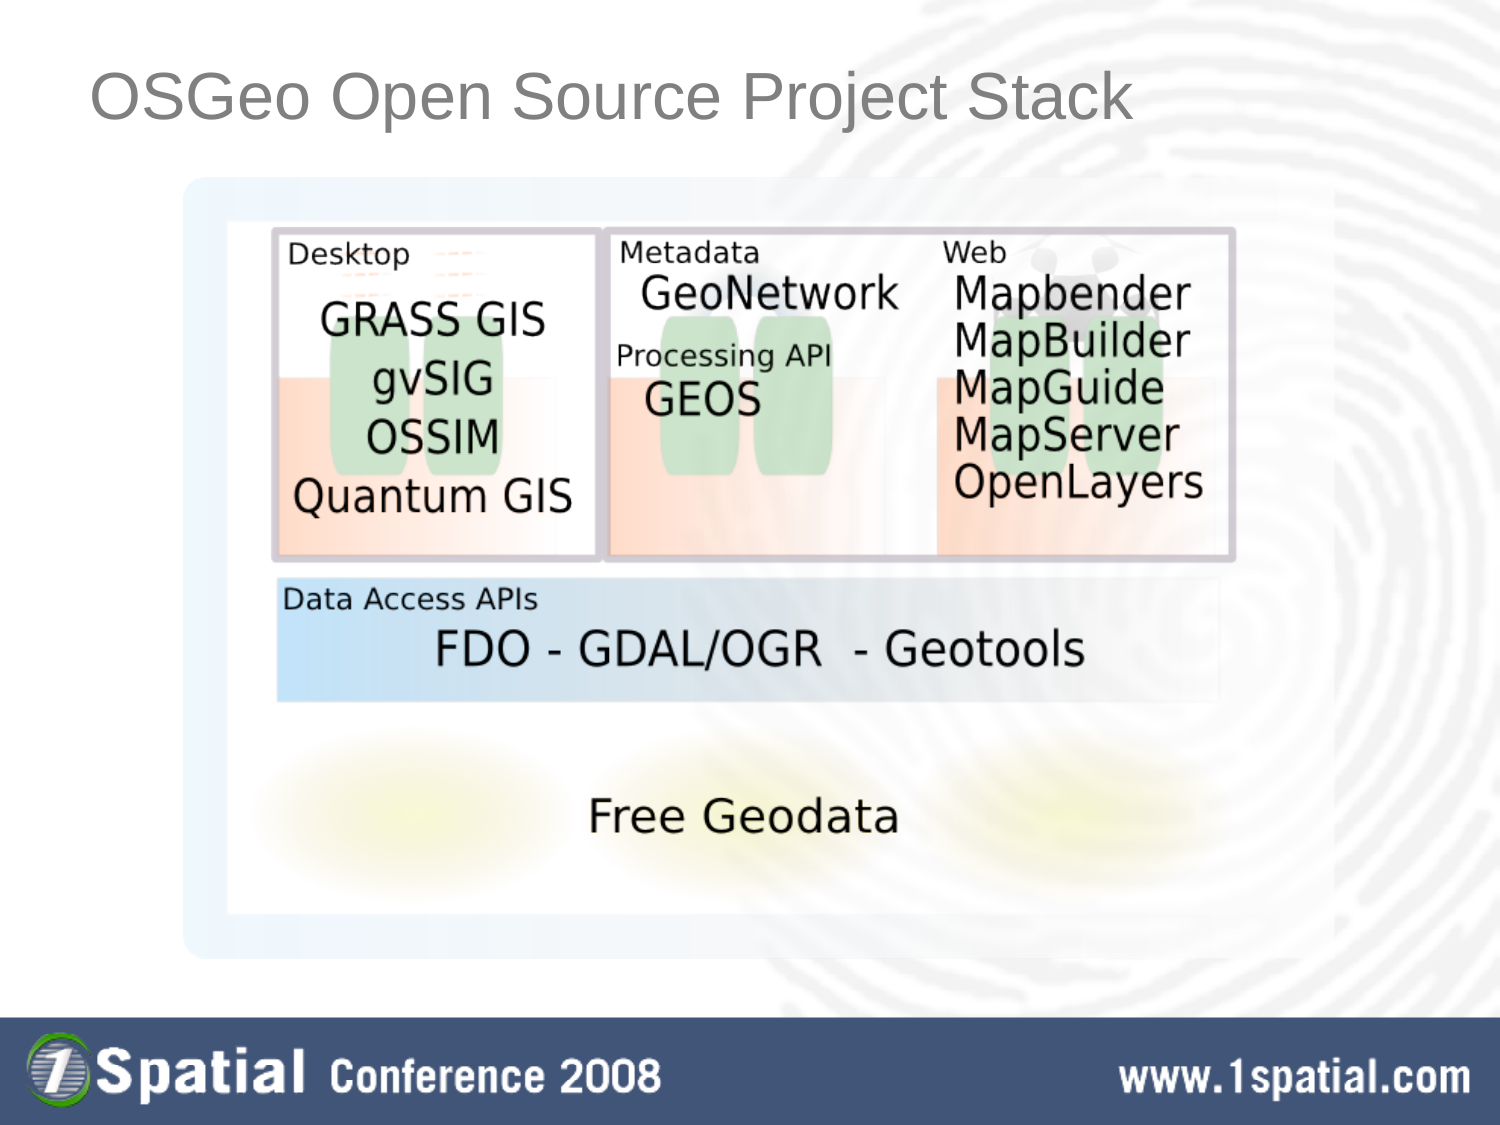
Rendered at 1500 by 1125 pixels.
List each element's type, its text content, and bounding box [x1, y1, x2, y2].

picture [183, 177, 1335, 959]
title OSGeo Open Source Project Stack [89, 42, 1149, 154]
